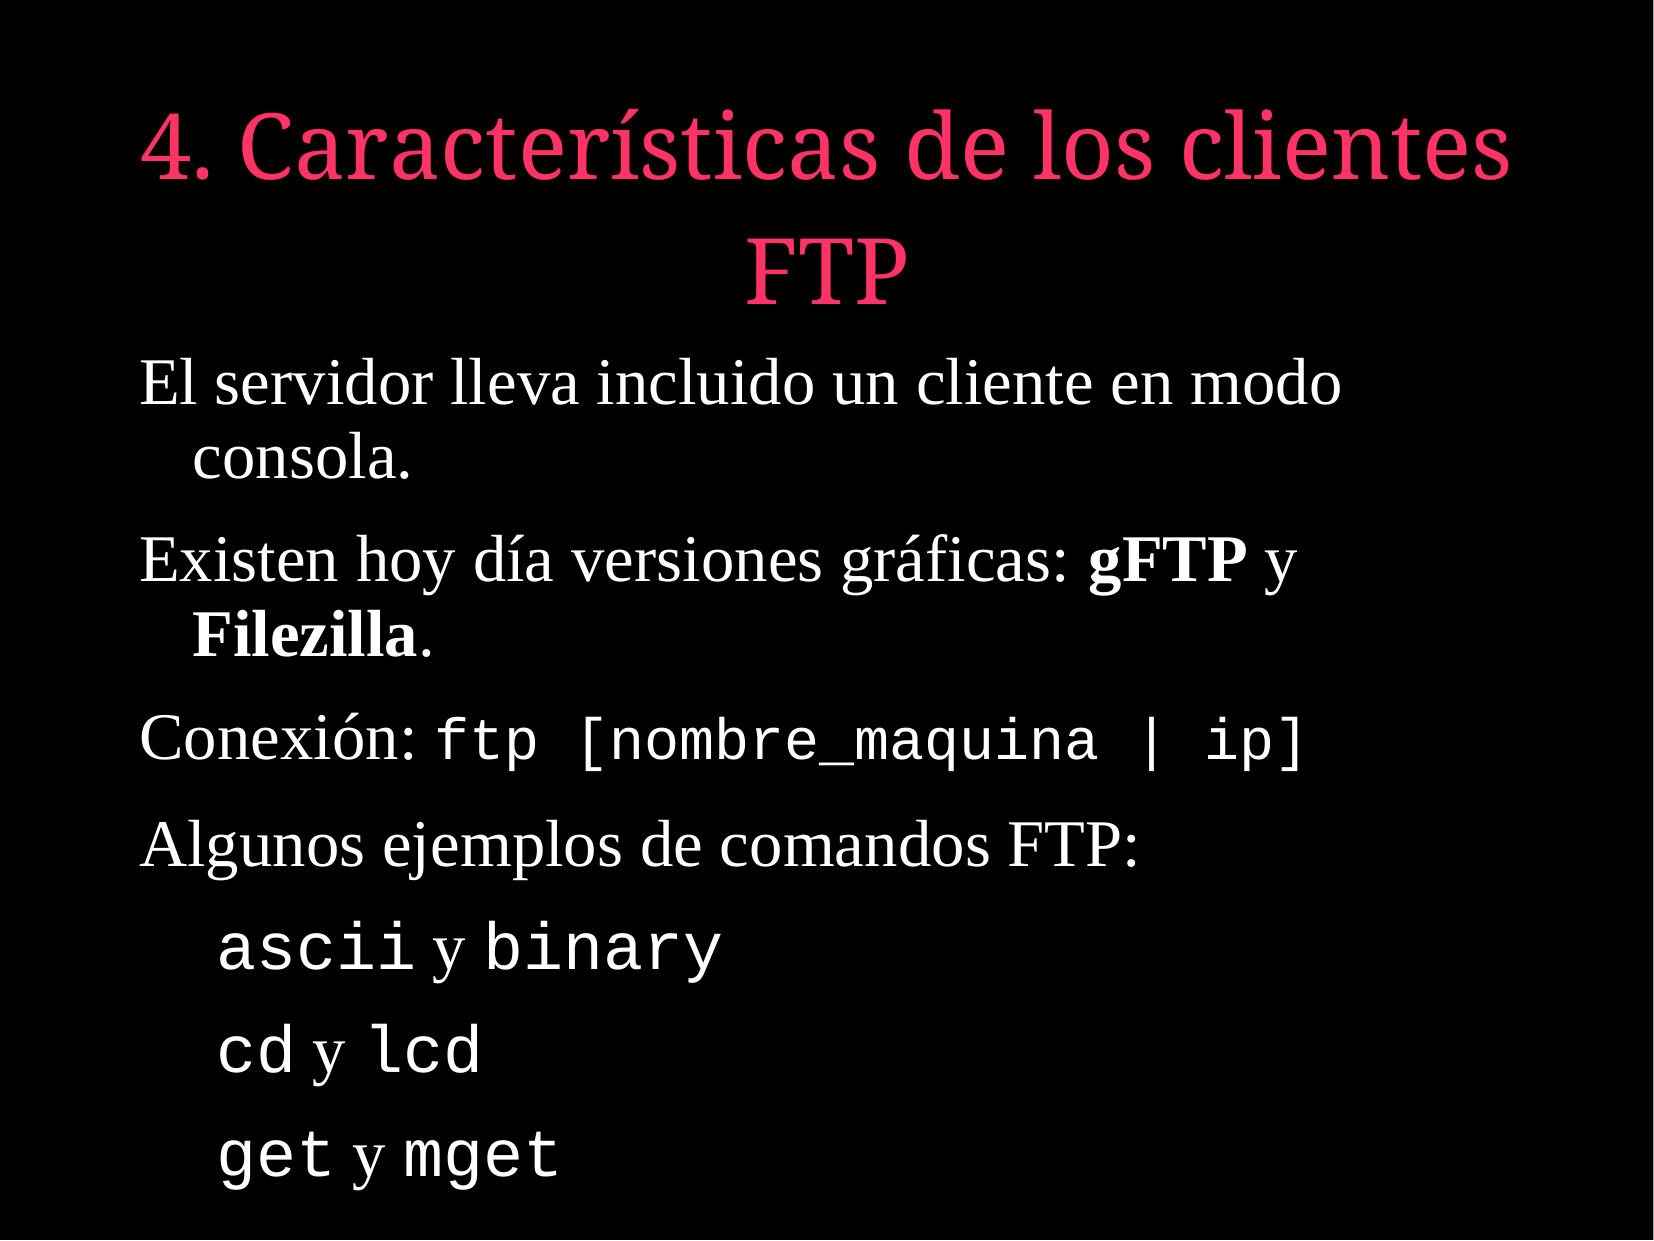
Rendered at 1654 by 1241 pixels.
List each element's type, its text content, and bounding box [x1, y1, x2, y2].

list El servidor lleva incluido un cliente en modo consola. Existen hoy día versiones gráficas: gFTP y Filezilla. Conexión: ftp [nombre_maquina | ip] Algunos ejemplos de comandos FTP: ascii y binary cd y lcd get y mget [121, 344, 1534, 1195]
title 4. Características de los clientes FTP [121, 82, 1534, 331]
